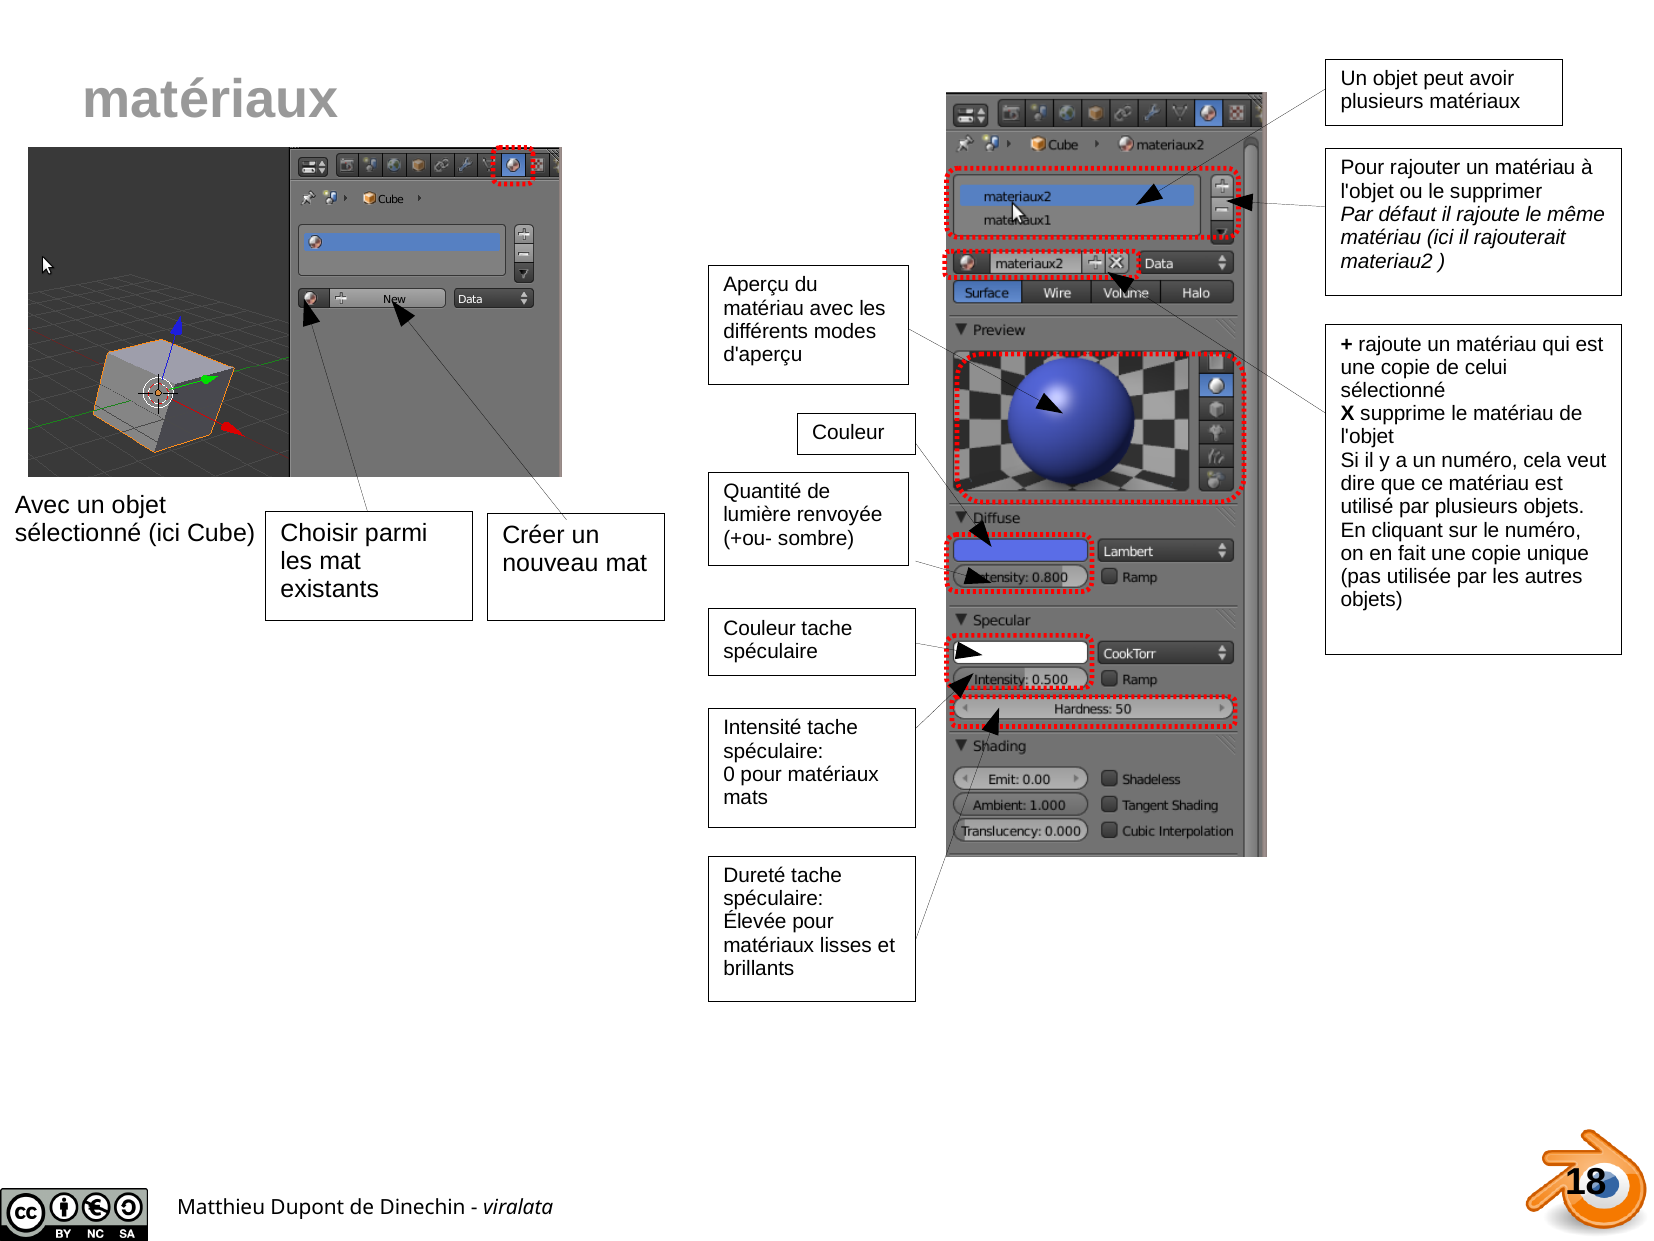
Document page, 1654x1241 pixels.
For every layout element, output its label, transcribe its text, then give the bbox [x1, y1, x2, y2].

picture [946, 687, 953, 698]
text_box Avec un objet sélectionné (ici Cube) [0, 483, 296, 562]
text_box Quantité de lumière renvoyée (+ou- sombre) [708, 472, 909, 566]
text_box Créer un nouveau mat [487, 513, 665, 621]
title matériaux [82, 56, 1565, 141]
text_box + rajoute un matériau qui est une copie de celui sélectionné X supprime le matériau de l'objet Si il y a un numéro, cela veut dire que ce matériau est utilisé par plusieurs objets. En cliquant sur le numéro, on en fait une copie unique (pas utilisée par les autres objets) [1325, 324, 1622, 655]
text_box Aperçu du matériau avec les différents modes d'aperçu [708, 265, 909, 385]
picture [28, 147, 562, 477]
text_box Couleur [797, 413, 916, 455]
text_box Pour rajouter un matériau à l'objet ou le supprimer Par défaut il rajoute le même matériau (ici il rajouterait materiau2 ) [1325, 148, 1622, 296]
picture [0, 1188, 148, 1241]
text_box Intensité tache spéculaire: 0 pour matériaux mats [708, 708, 916, 828]
text_box Dureté tache spéculaire: Élevée pour matériaux lisses et brillants [708, 856, 916, 1002]
picture [1520, 1117, 1648, 1241]
picture [946, 92, 1267, 857]
text_box Choisir parmi les mat existants [265, 511, 473, 621]
text_box Un objet peut avoir plusieurs matériaux [1325, 59, 1563, 126]
text_box Couleur tache spéculaire [708, 608, 916, 676]
